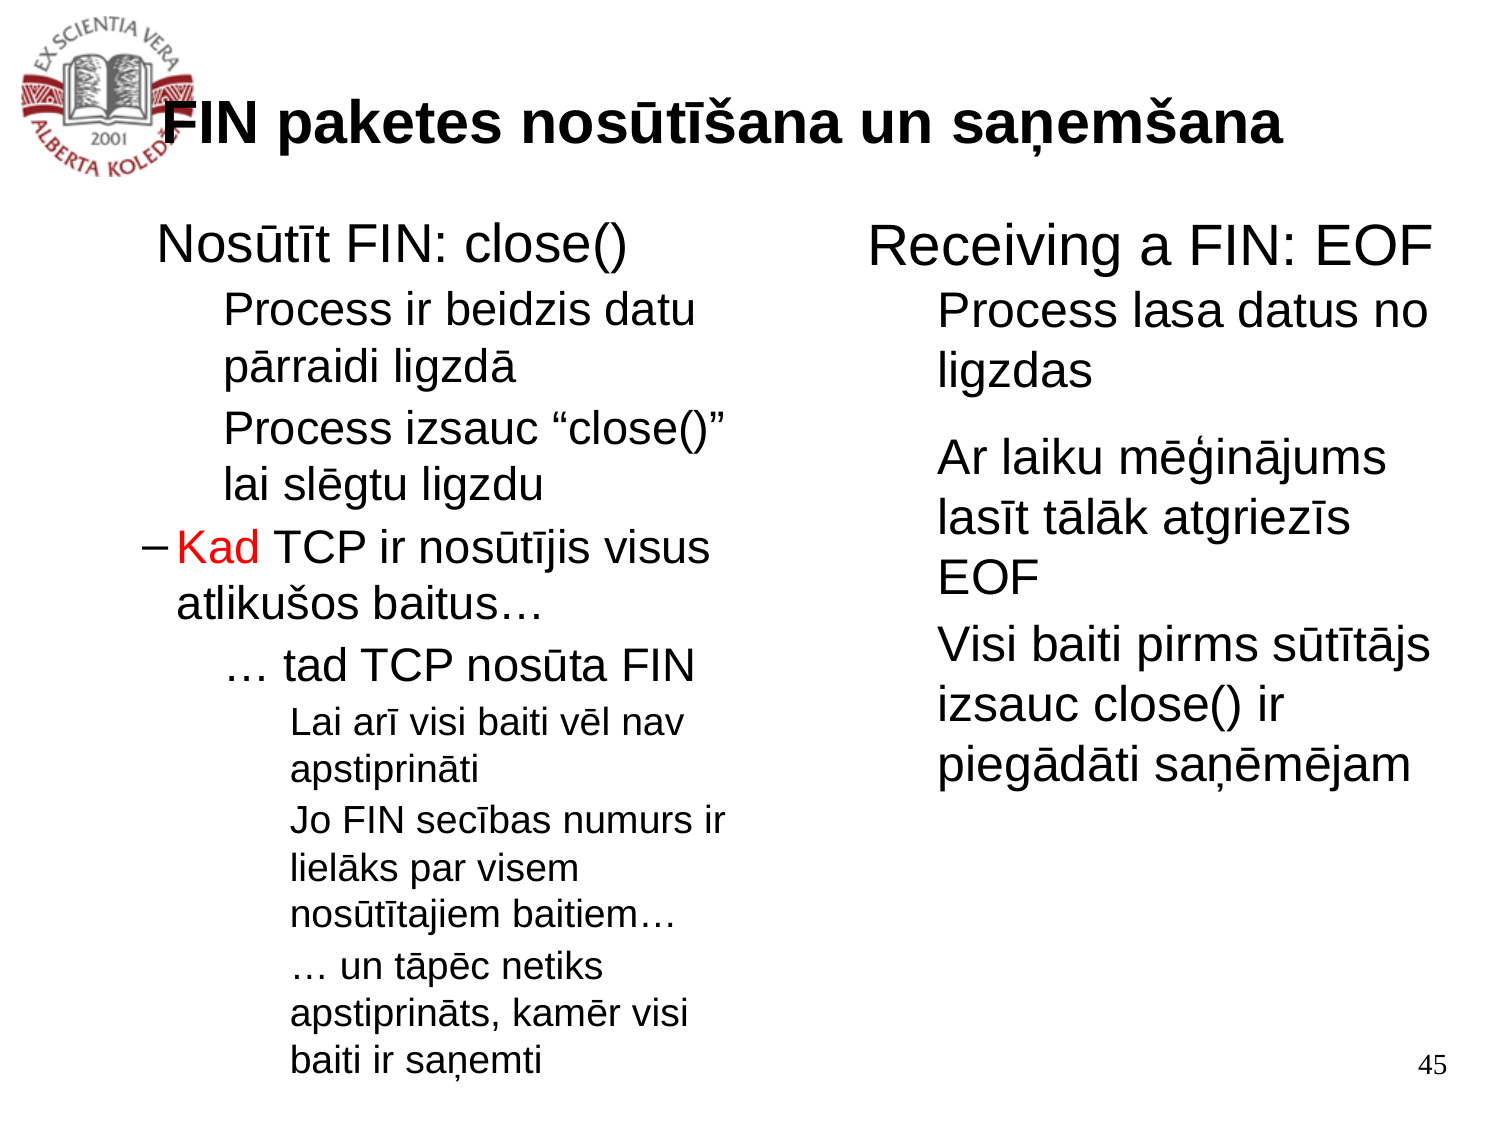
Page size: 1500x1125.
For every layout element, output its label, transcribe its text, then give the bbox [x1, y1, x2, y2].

title FIN paketes nosūtīšana un saņemšana [50, 62, 1374, 175]
list Nosūtīt FIN: close() Process ir beidzis datu pārraidi ligzdā Process izsauc “close()” lai slēgtu ligzdu Kad TCP ir nosūtījis visus atlikušos baitus… … tad TCP nosūta FIN Lai arī visi baiti vēl nav apstiprināti Jo FIN secības numurs ir lielāks par visem nosūtītajiem baitiem… … un tāpēc netiks apstiprināts, kamēr visi baiti ir saņemti [75, 200, 757, 1101]
picture [21, 16, 194, 177]
list Receiving a FIN: EOF Process lasa datus no ligzdas Ar laiku mēģinājums lasīt tālāk atgriezīs EOF Visi baiti pirms sūtītājs izsauc close() ir piegādāti saņēmējam [781, 200, 1463, 1101]
